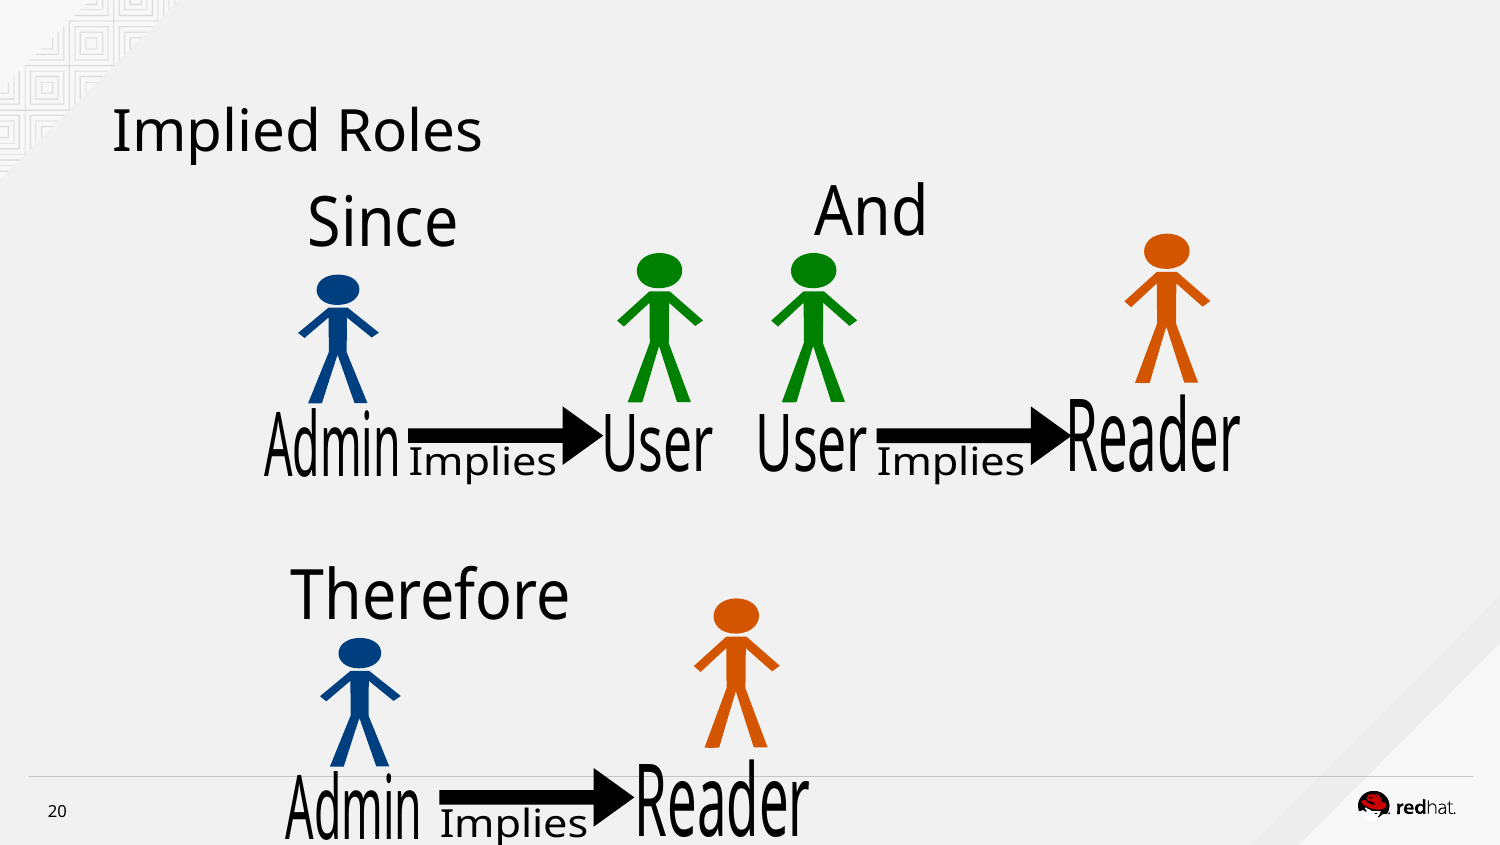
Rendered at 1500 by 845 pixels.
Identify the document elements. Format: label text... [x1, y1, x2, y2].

title Implied Roles [112, 0, 1388, 169]
picture [0, 0, 1500, 845]
